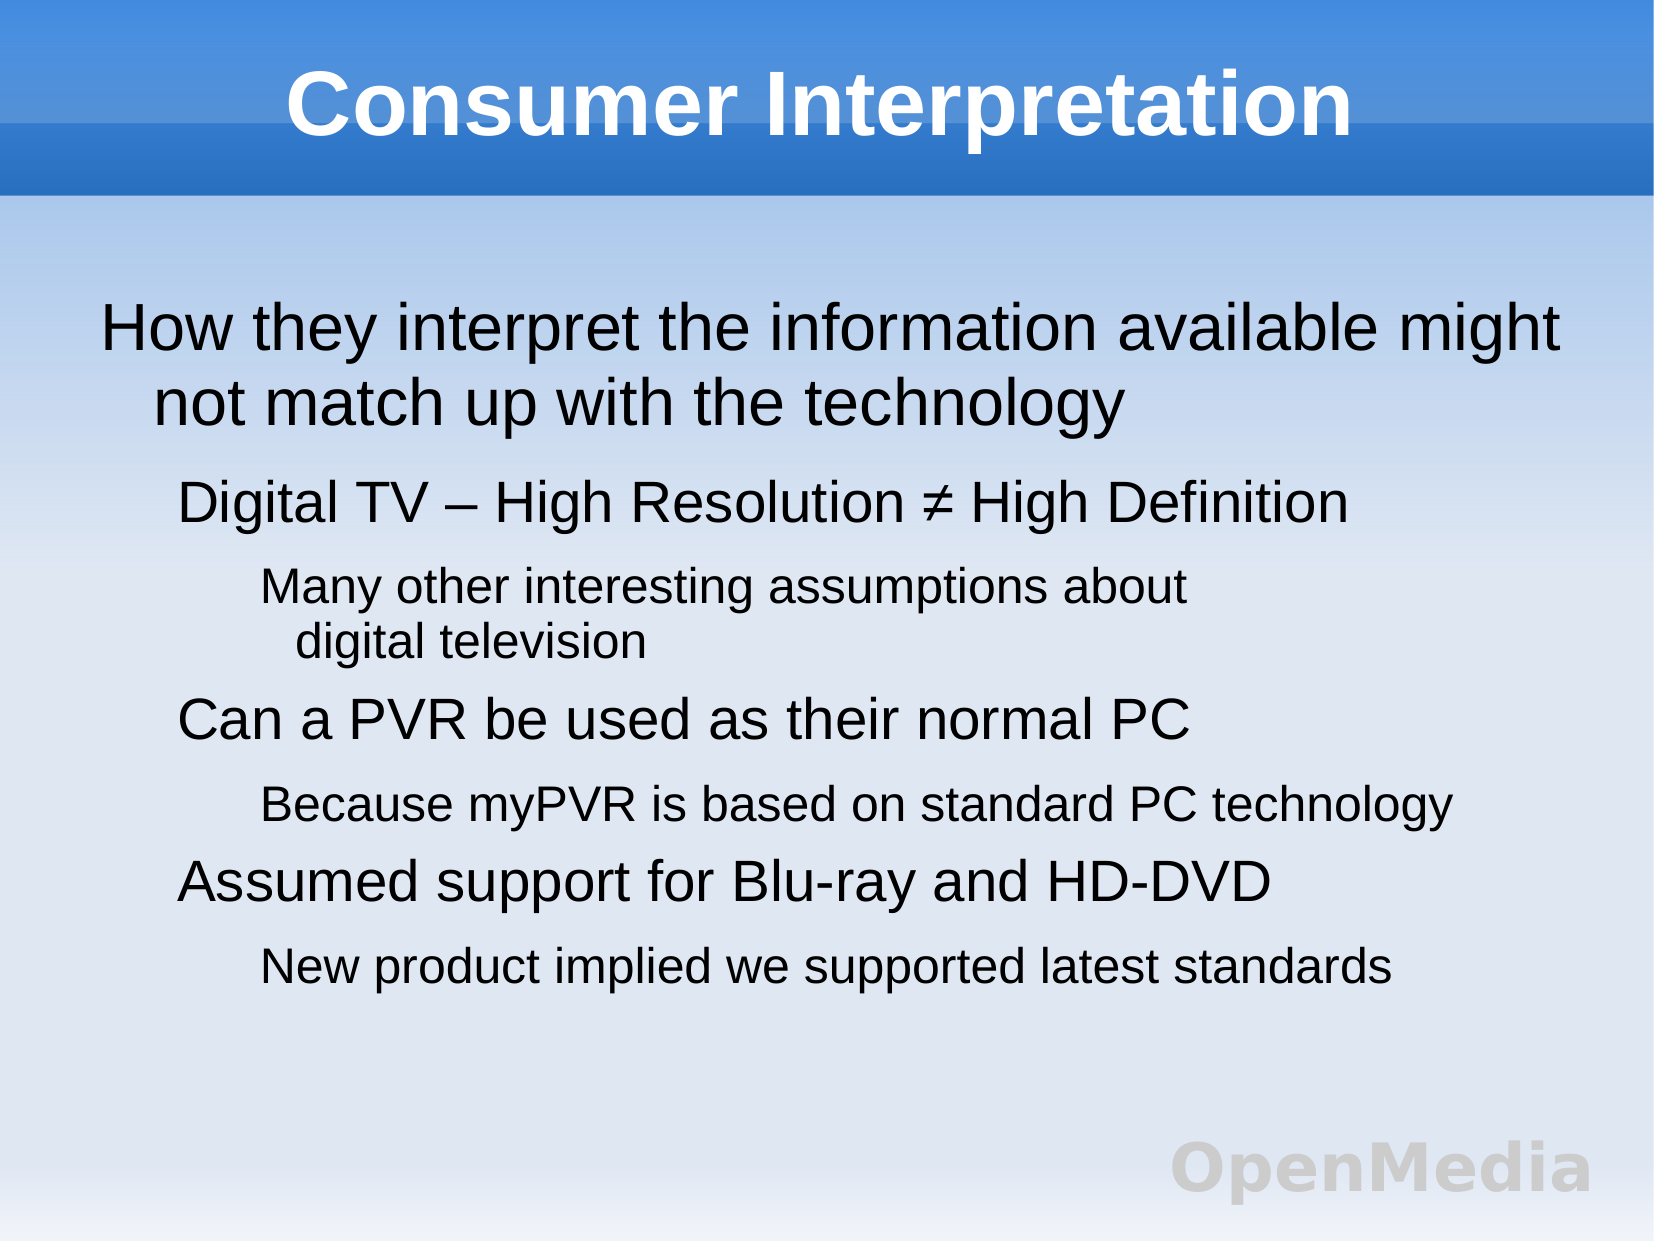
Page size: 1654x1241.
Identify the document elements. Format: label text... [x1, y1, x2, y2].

picture [0, 0, 1654, 1241]
list How they interpret the information available might not match up with the technology Digital TV – High Resolution ≠ High Definition Many other interesting assumptions about digital television Can a PVR be used as their normal PC Because myPVR is based on standard PC technology Assumed support for Blu-ray and HD-DVD New product implied we supported latest standards [82, 290, 1571, 1094]
title Consumer Interpretation [76, 7, 1565, 200]
